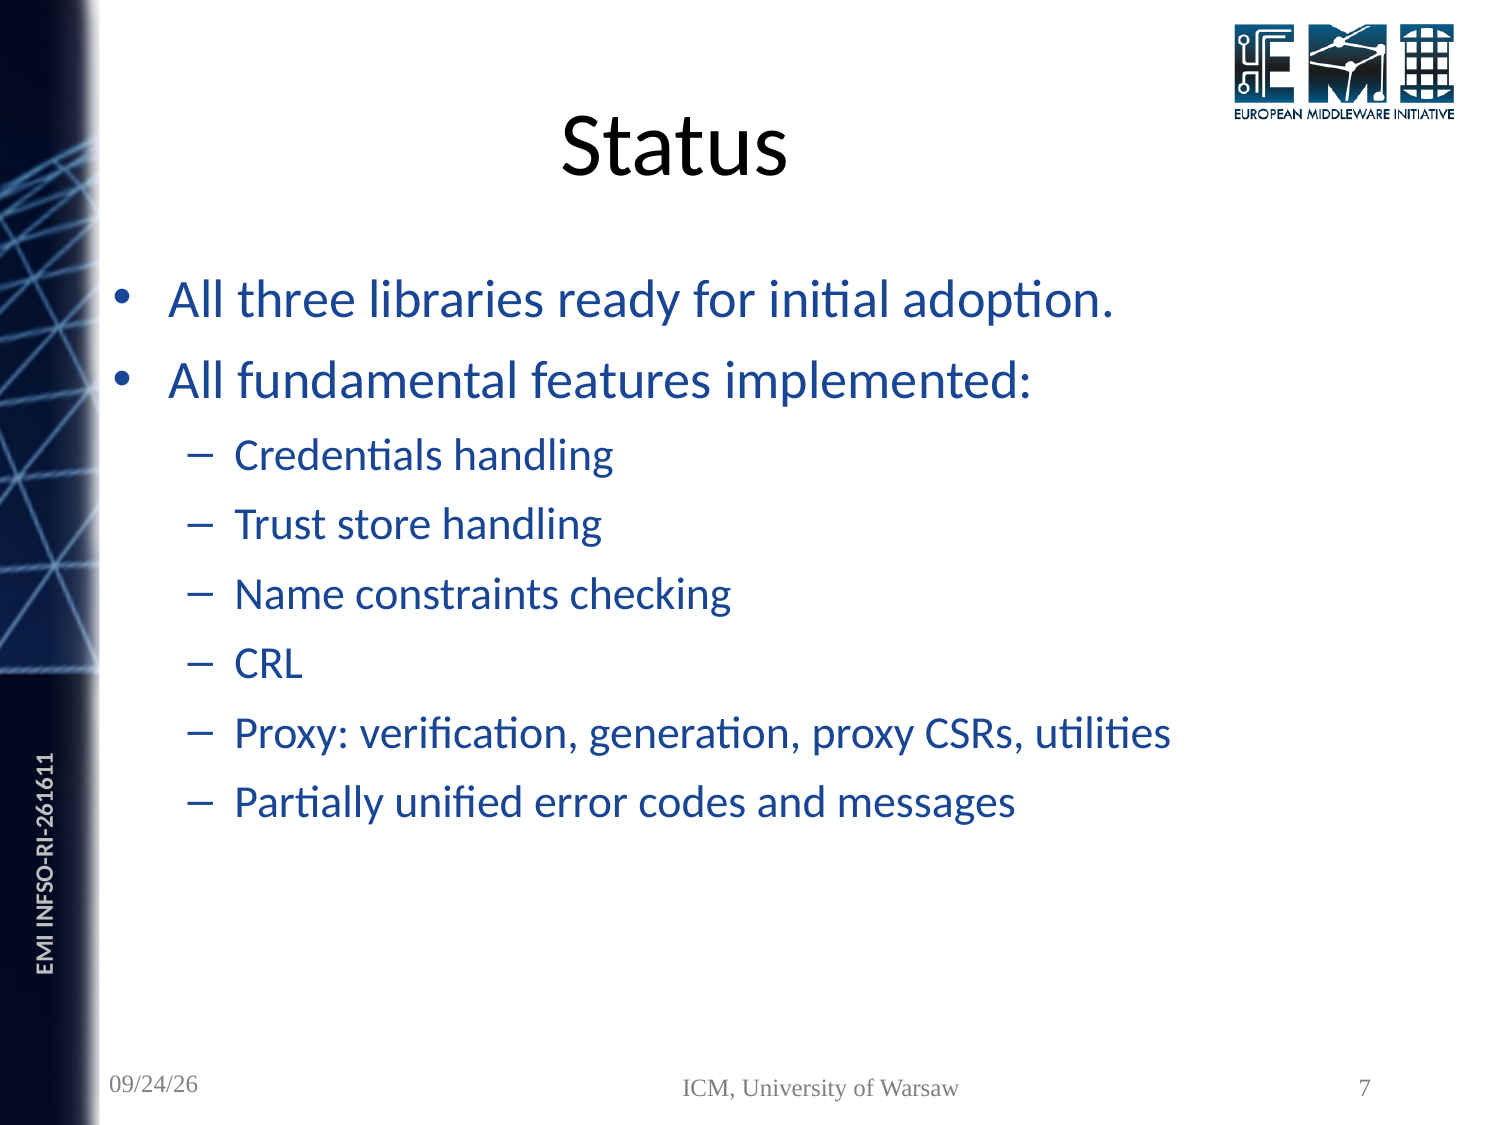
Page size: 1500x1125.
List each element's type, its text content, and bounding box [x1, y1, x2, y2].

title Status [112, 44, 1238, 233]
list All three libraries ready for initial adoption. All fundamental features implemented: Credentials handling Trust store handling Name constraints checking CRL Proxy: verification, generation, proxy CSRs, utilities Partially unified error codes and messages [112, 263, 1425, 1006]
picture [1185, 8, 1500, 140]
picture [0, 0, 111, 1125]
